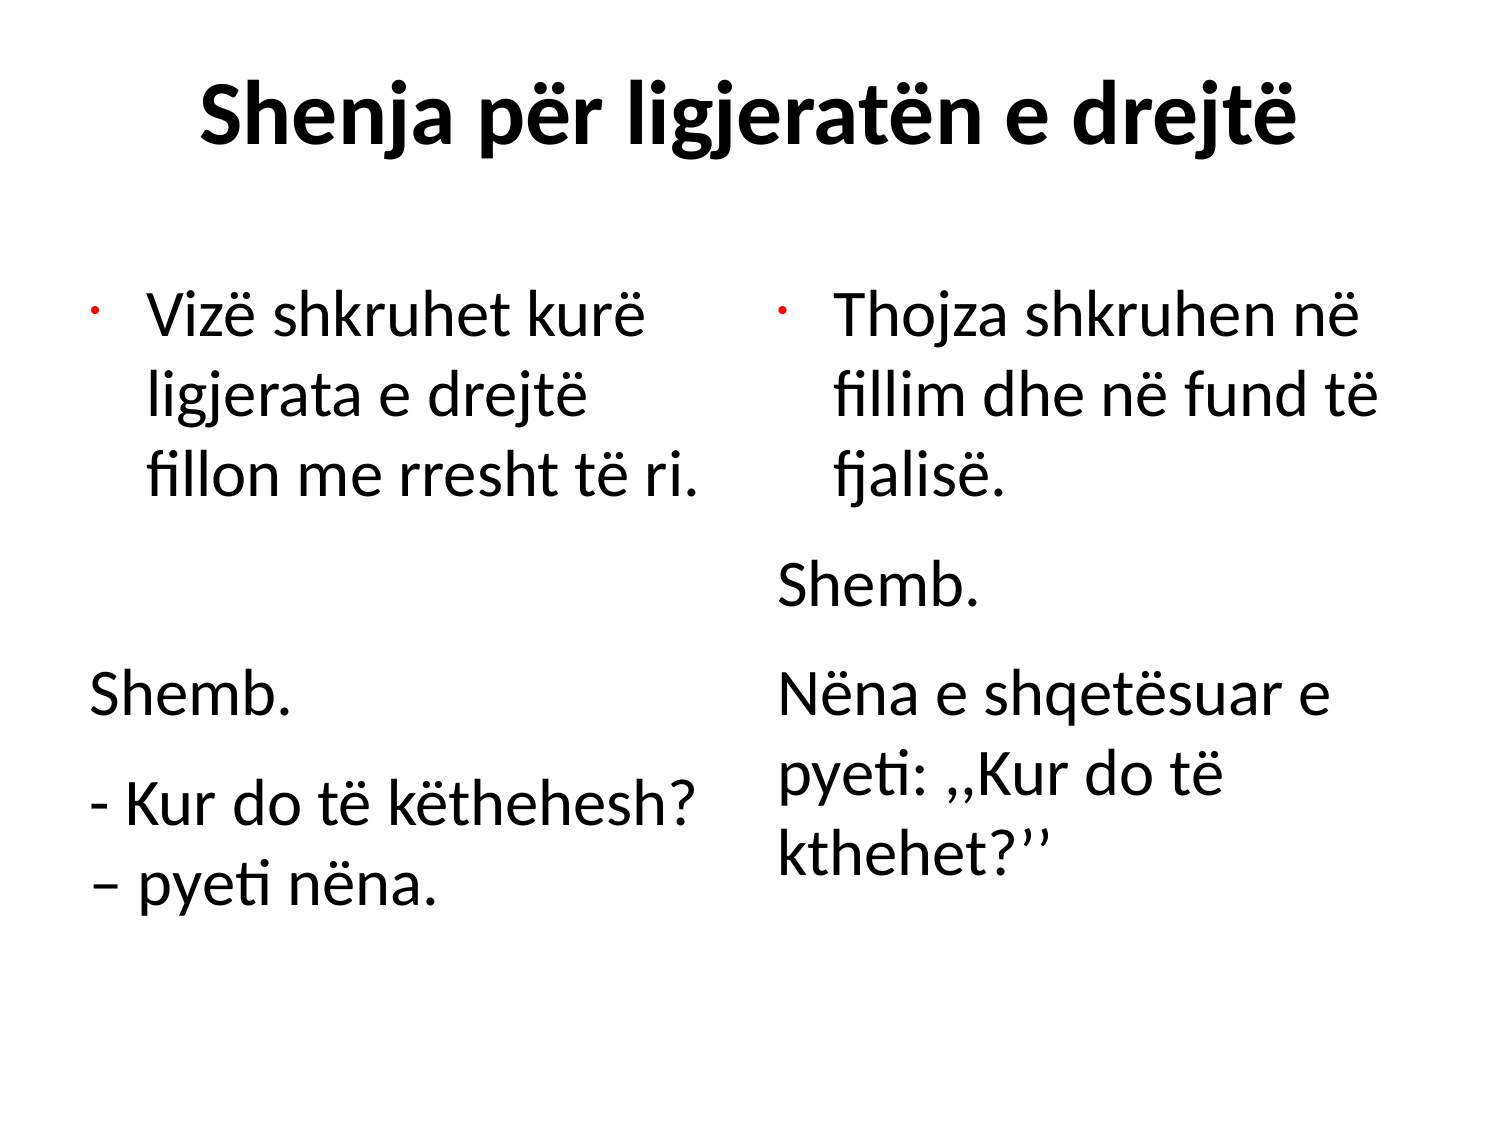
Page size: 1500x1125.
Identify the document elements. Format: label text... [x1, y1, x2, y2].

title Shenja për ligjeratën e drejtë [75, 45, 1425, 233]
list Vizë shkruhet kurë ligjerata e drejtë fillon me rresht të ri. Shemb. - Kur do të këthehesh? – pyeti nëna. [75, 262, 738, 1005]
list Thojza shkruhen në fillim dhe në fund të fjalisë. Shemb. Nëna e shqetësuar e pyeti: ,,Kur do të kthehet?’’ [762, 262, 1425, 1005]
